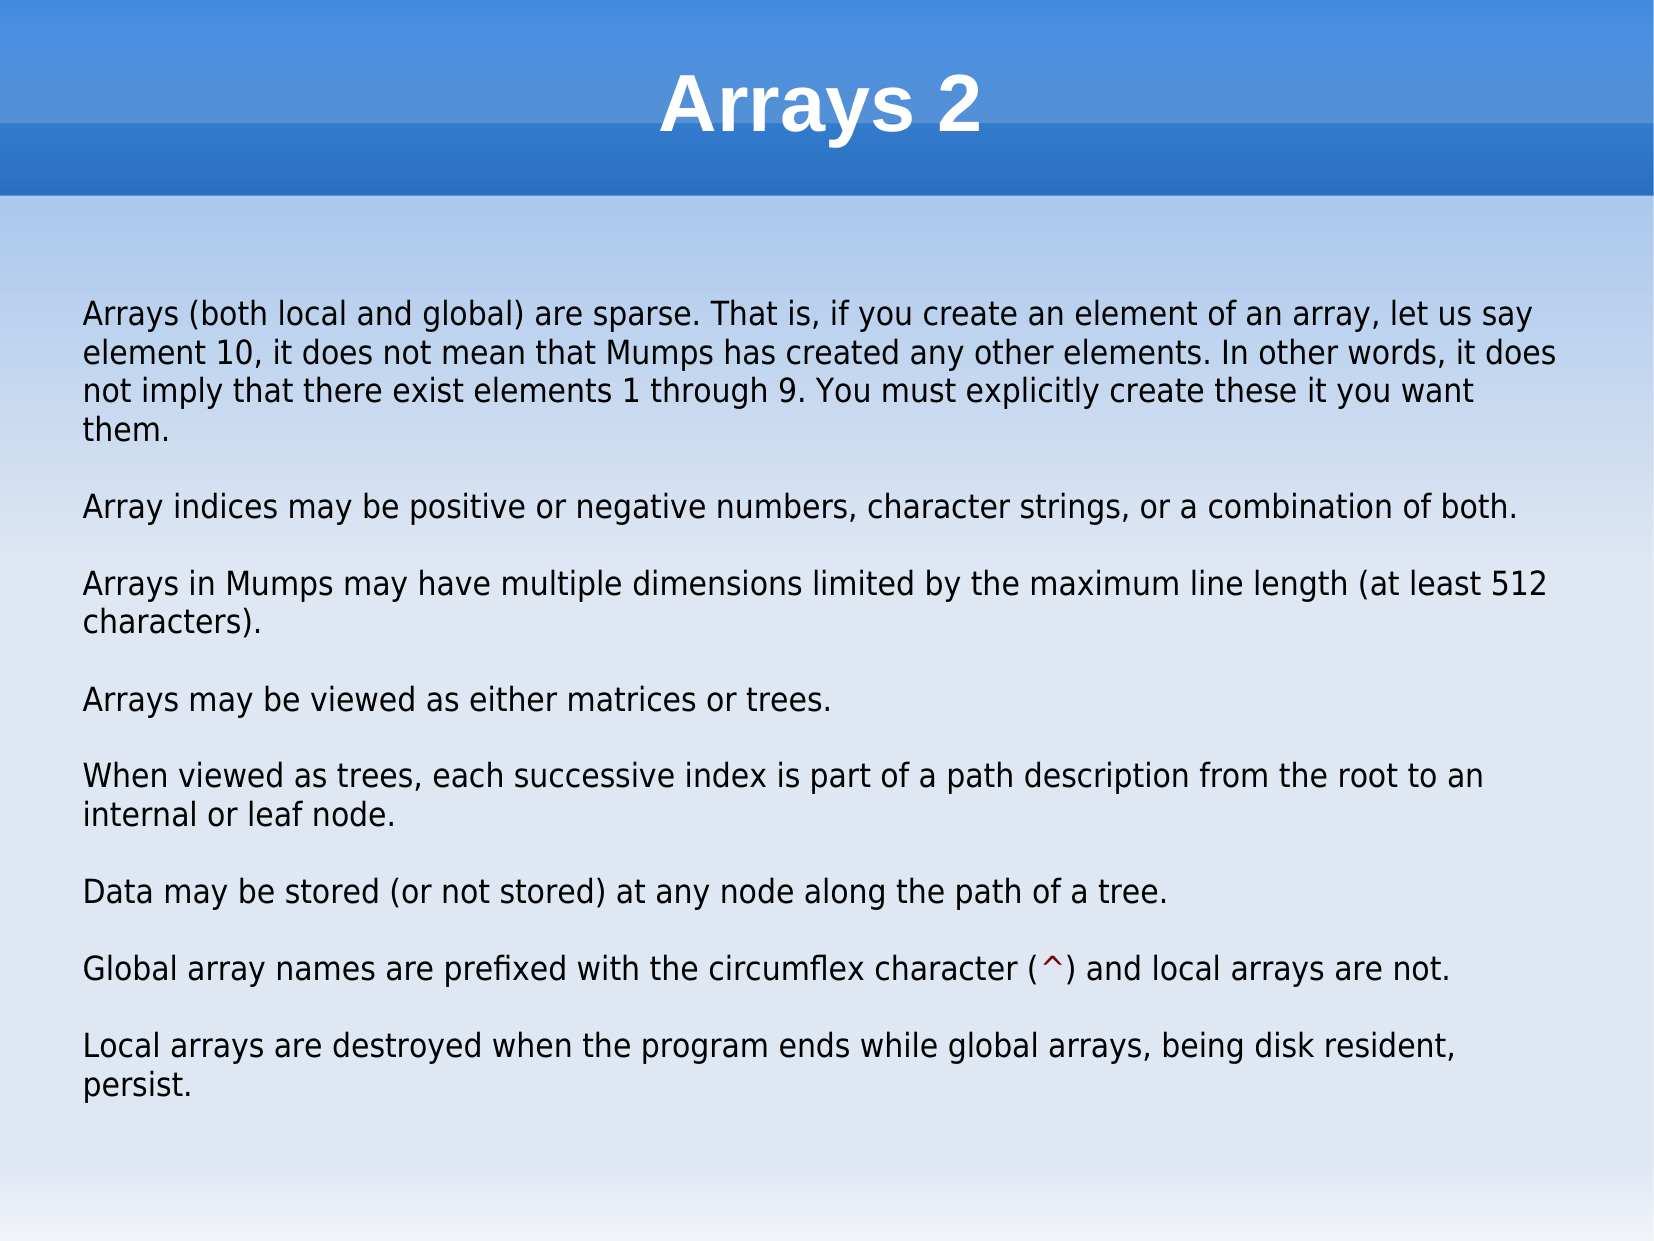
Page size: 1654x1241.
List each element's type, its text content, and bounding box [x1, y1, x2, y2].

title Arrays 2 [76, 0, 1565, 208]
subtitle Arrays (both local and global) are sparse. That is, if you create an element of an array, let us say element 10, it does not mean that Mumps has created any other elements. In other words, it does not imply that there exist elements 1 through 9. You must explicitly create these it you want them. Array indices may be positive or negative numbers, character strings, or a combination of both. Arrays in Mumps may have multiple dimensions limited by the maximum line length (at least 512 characters). Arrays may be viewed as either matrices or trees. When viewed as trees, each successive index is part of a path description from the root to an internal or leaf node. Data may be stored (or not stored) at any node along the path of a tree. Global array names are prefixed with the circumflex character (^) and local arrays are not. Local arrays are destroyed when the program ends while global arrays, being disk resident, persist. [82, 219, 1571, 1179]
picture [0, 0, 1654, 1241]
